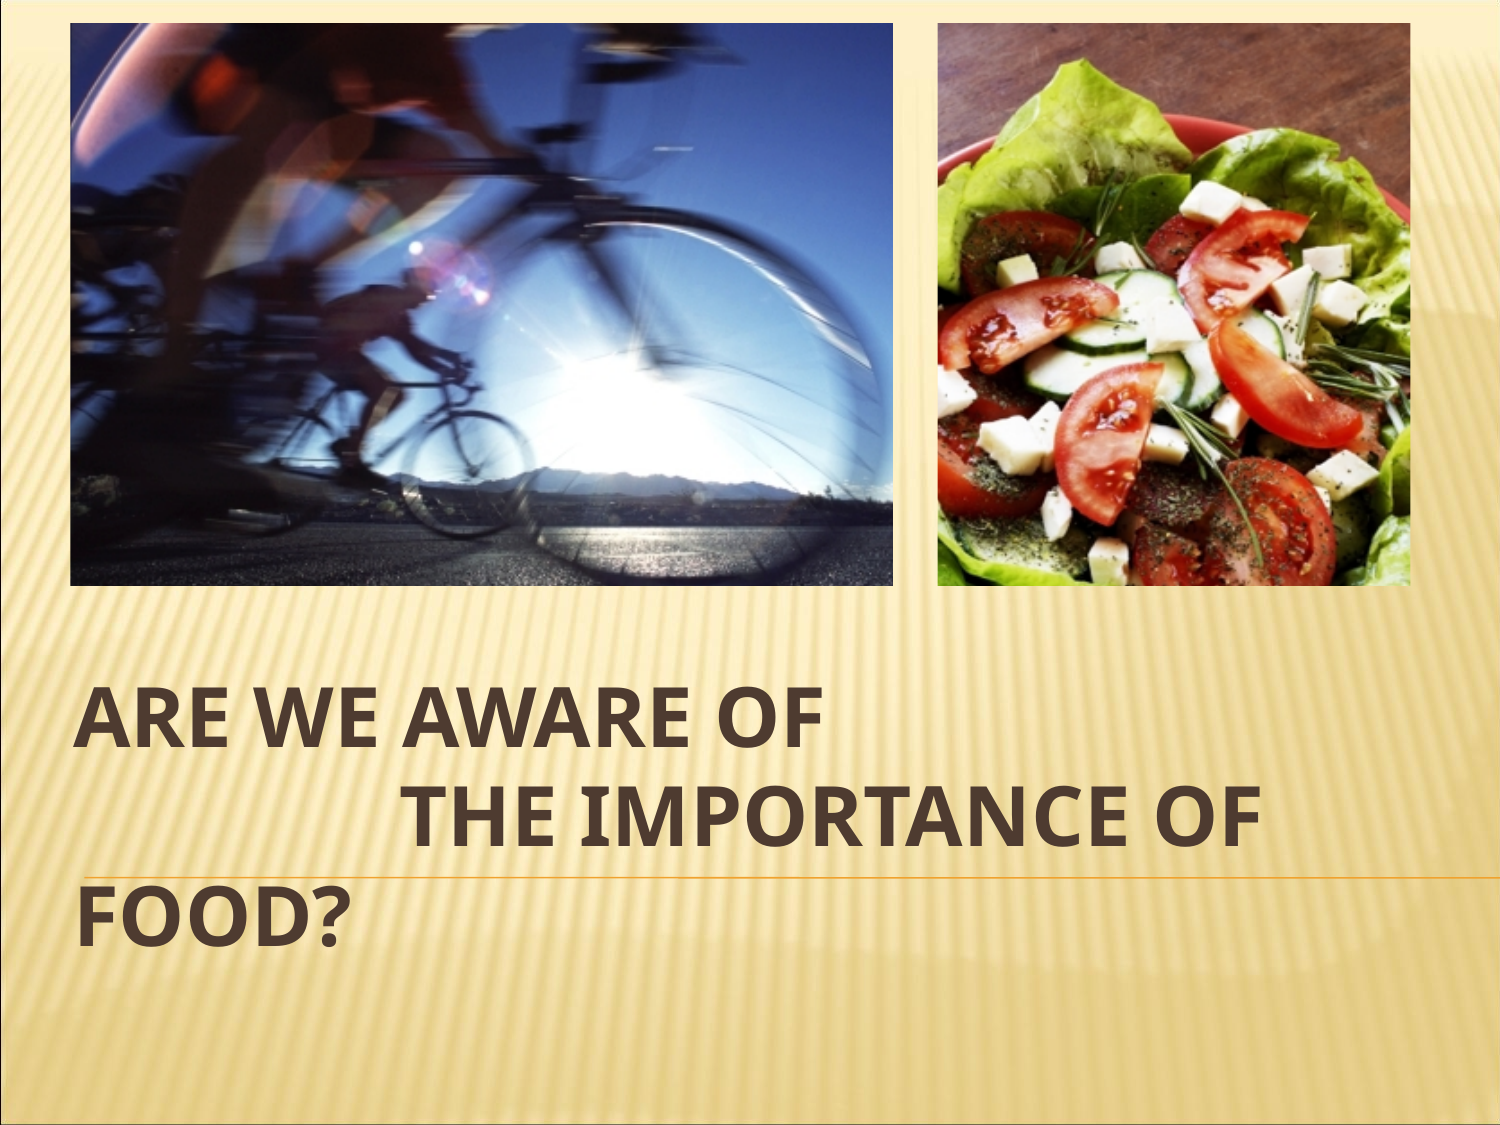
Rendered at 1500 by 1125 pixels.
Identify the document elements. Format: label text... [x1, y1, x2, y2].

picture [0, 0, 1500, 1125]
title Are we aware of the importance of food? [58, 656, 1447, 857]
